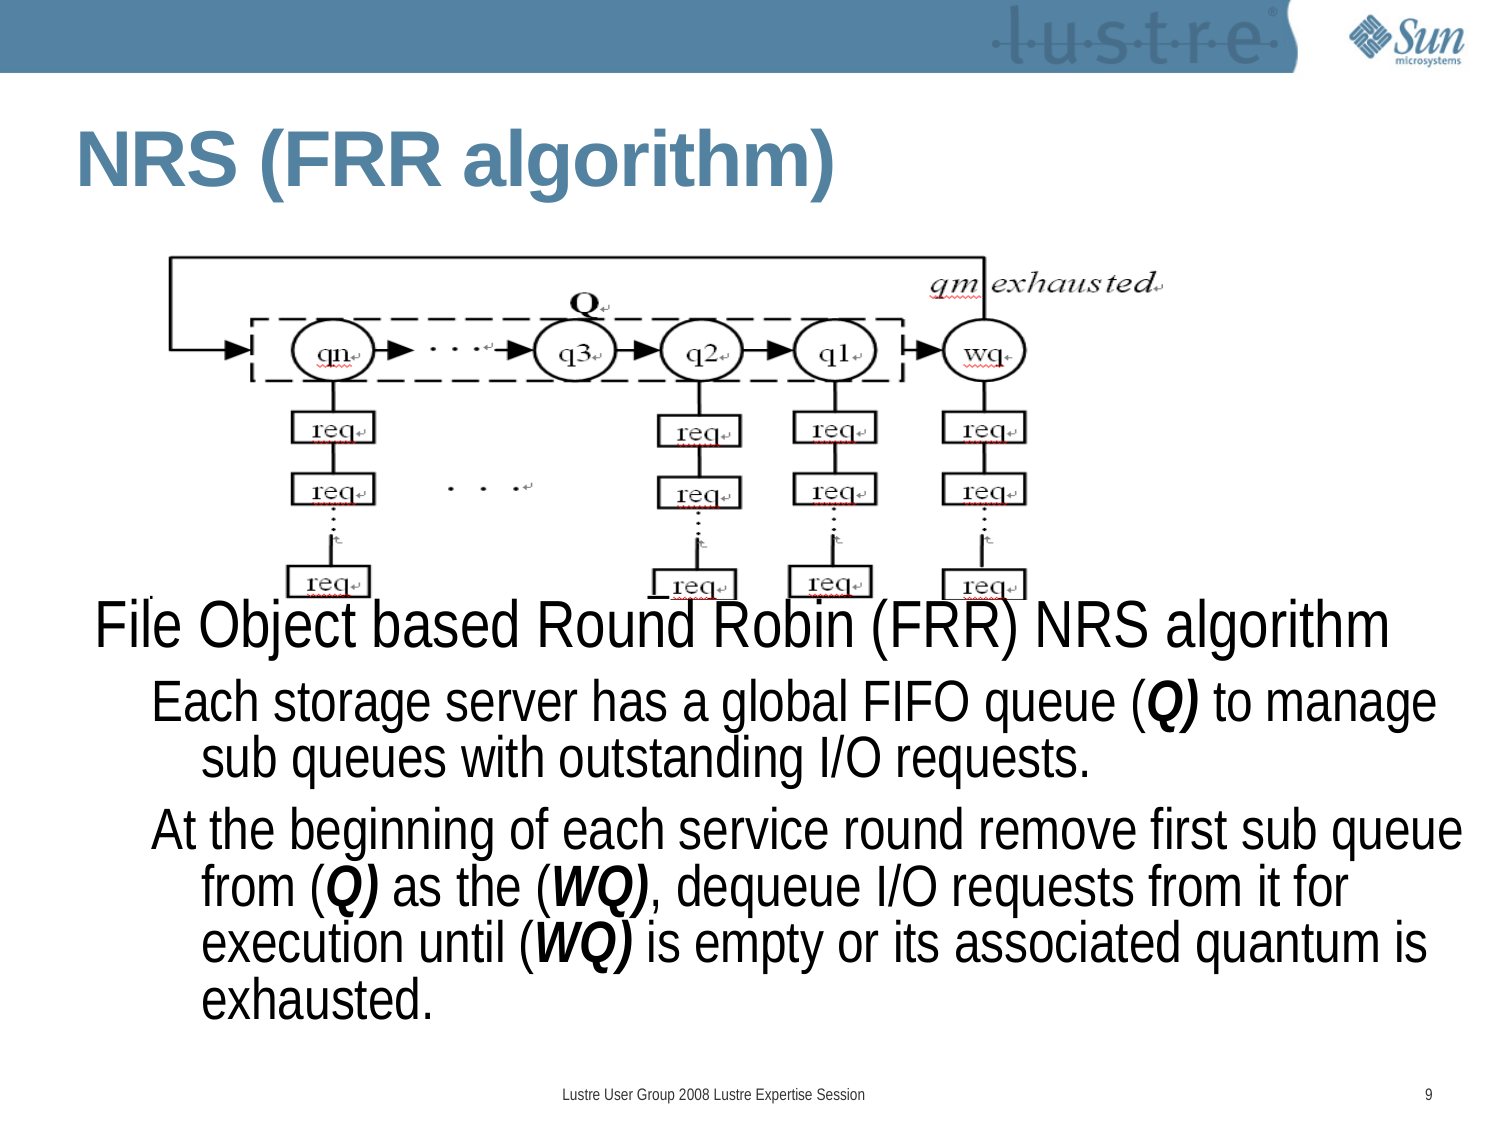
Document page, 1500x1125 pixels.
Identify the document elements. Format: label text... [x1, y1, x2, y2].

list File Object based Round Robin (FRR) NRS algorithm Each storage server has a global FIFO queue (Q) to manage sub queues with outstanding I/O requests. At the beginning of each service round remove first sub queue from (Q) as the (WQ), dequeue I/O requests from it for execution until (WQ) is empty or its associated quantum is exhausted. [75, 595, 1500, 1125]
title NRS (FRR algorithm) [75, 123, 1437, 227]
picture [150, 240, 1163, 595]
picture [0, 0, 1500, 91]
